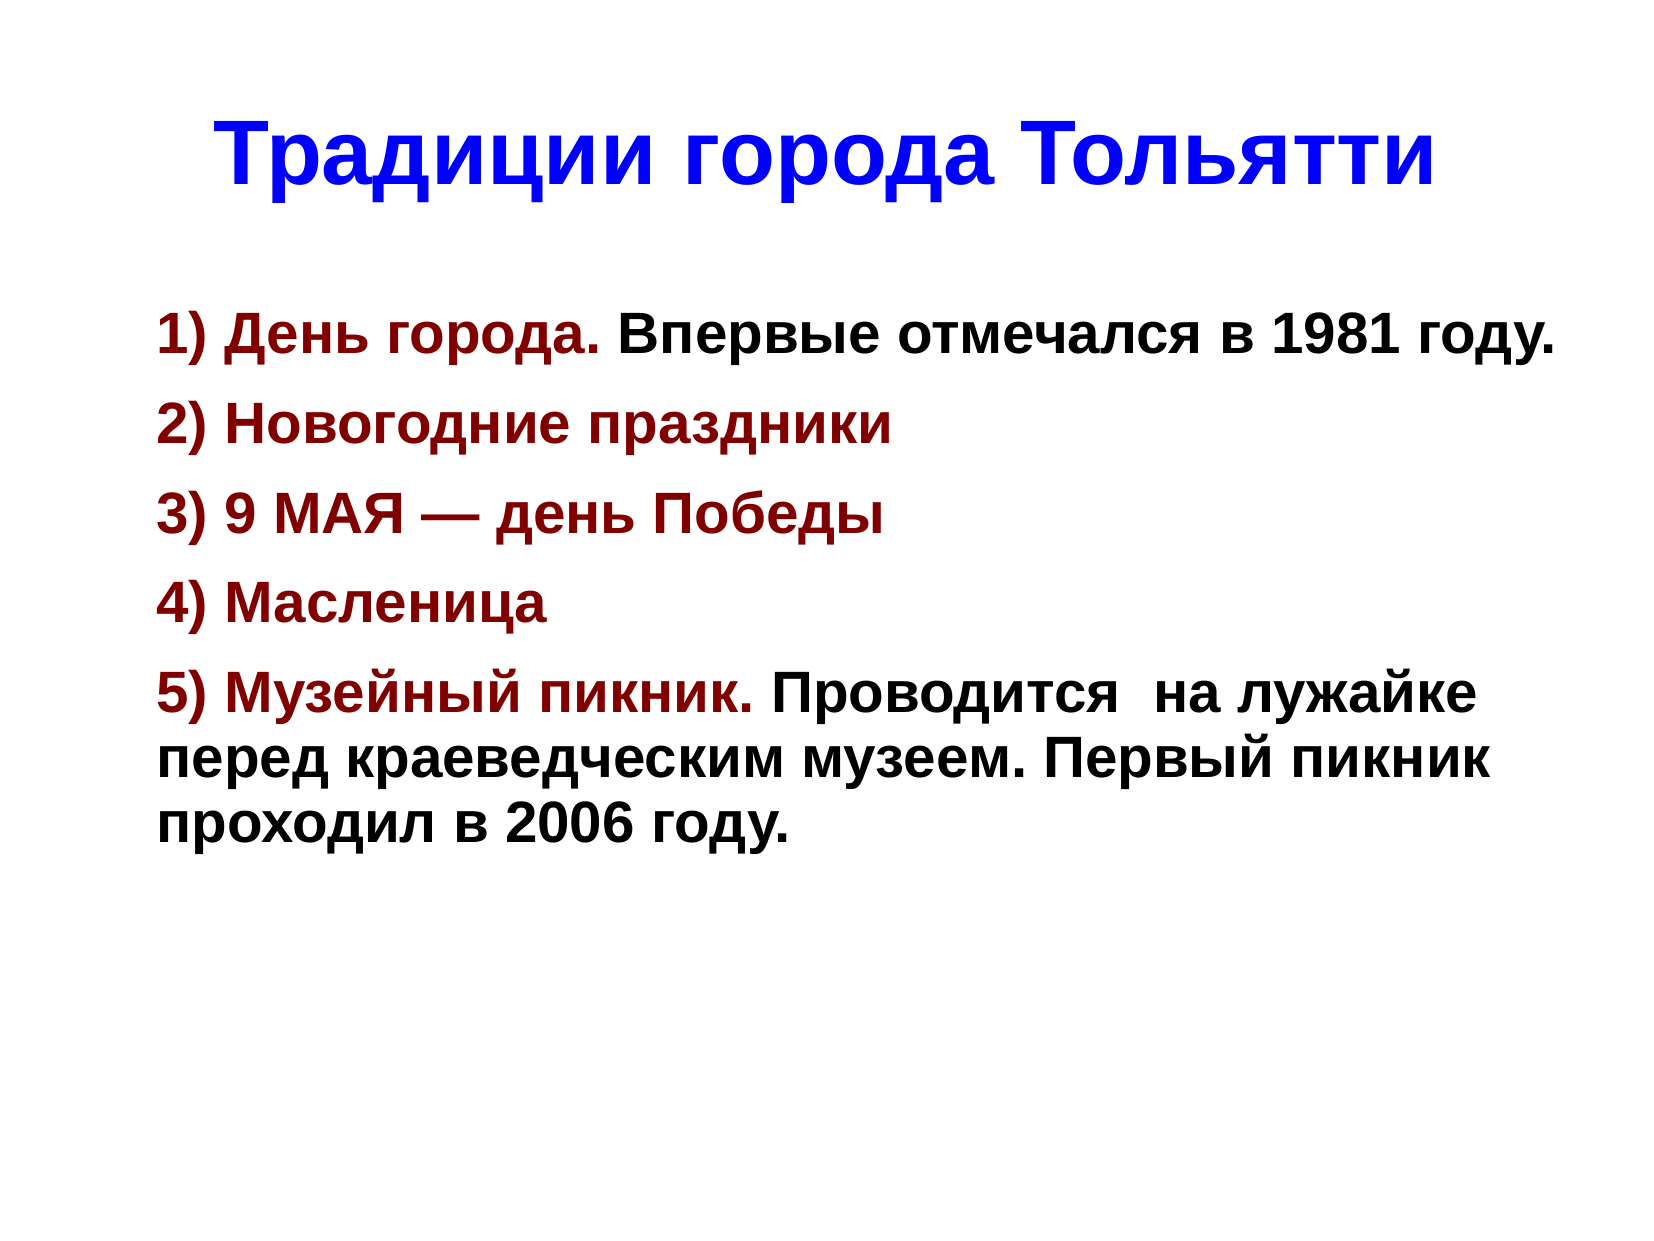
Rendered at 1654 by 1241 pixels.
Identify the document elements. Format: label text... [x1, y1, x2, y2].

text_box 1) День города. Впервые отмечался в 1981 году. 2) Новогодние праздники 3) 9 МАЯ — день Победы 4) Масленица 5) Музейный пикник. Проводится на лужайке перед краеведческим музеем. Первый пикник проходил в 2006 году. [141, 293, 1595, 1241]
title Традиции города Тольятти [82, 49, 1571, 257]
